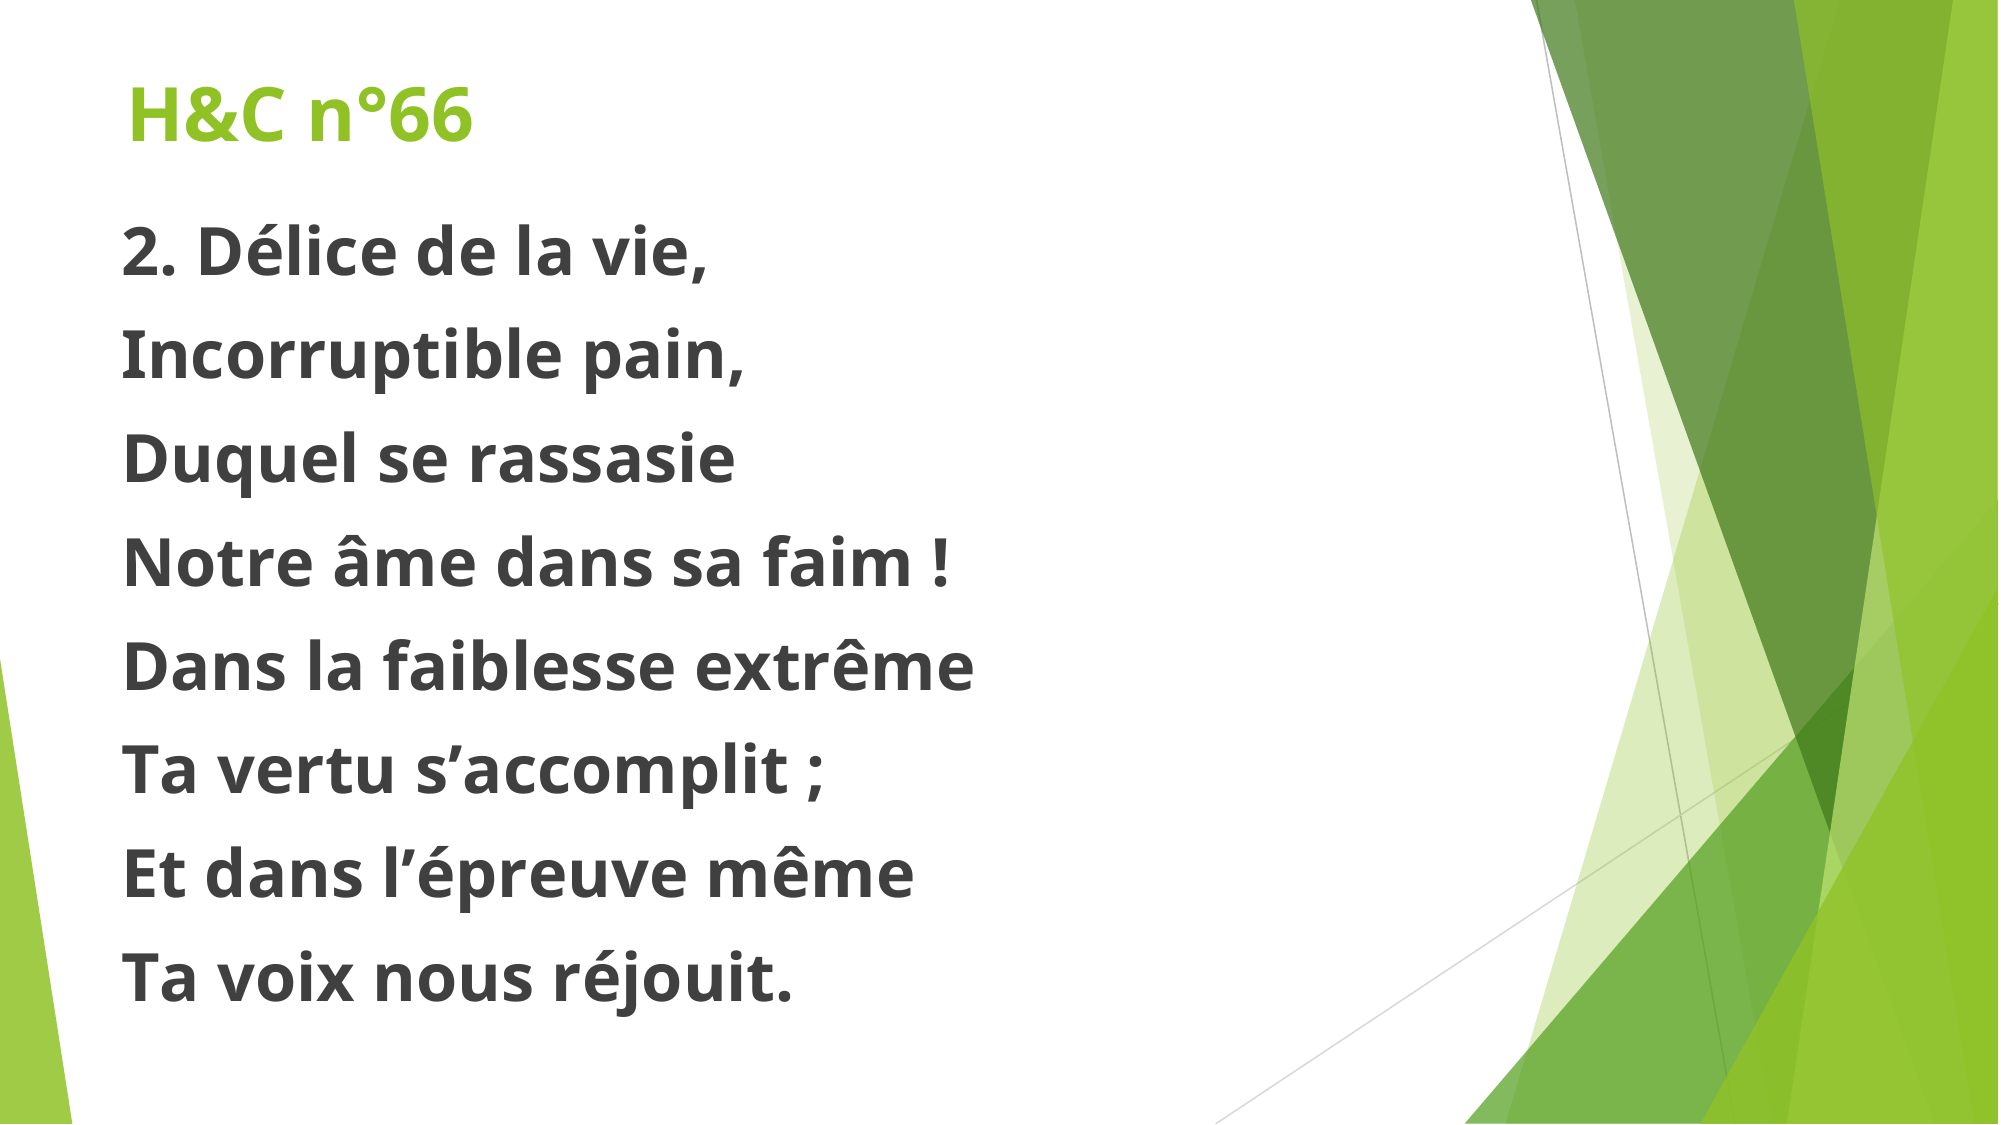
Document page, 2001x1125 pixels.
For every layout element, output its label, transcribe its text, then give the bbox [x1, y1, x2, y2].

text_box 2. Délice de la vie, Incorruptible pain, Duquel se rassasie Notre âme dans sa faim ! Dans la faiblesse extrême Ta vertu s’accomplit ; Et dans l’épreuve même Ta voix nous réjouit. [106, 188, 1961, 1075]
text_box H&C n°66 [111, 59, 1522, 154]
